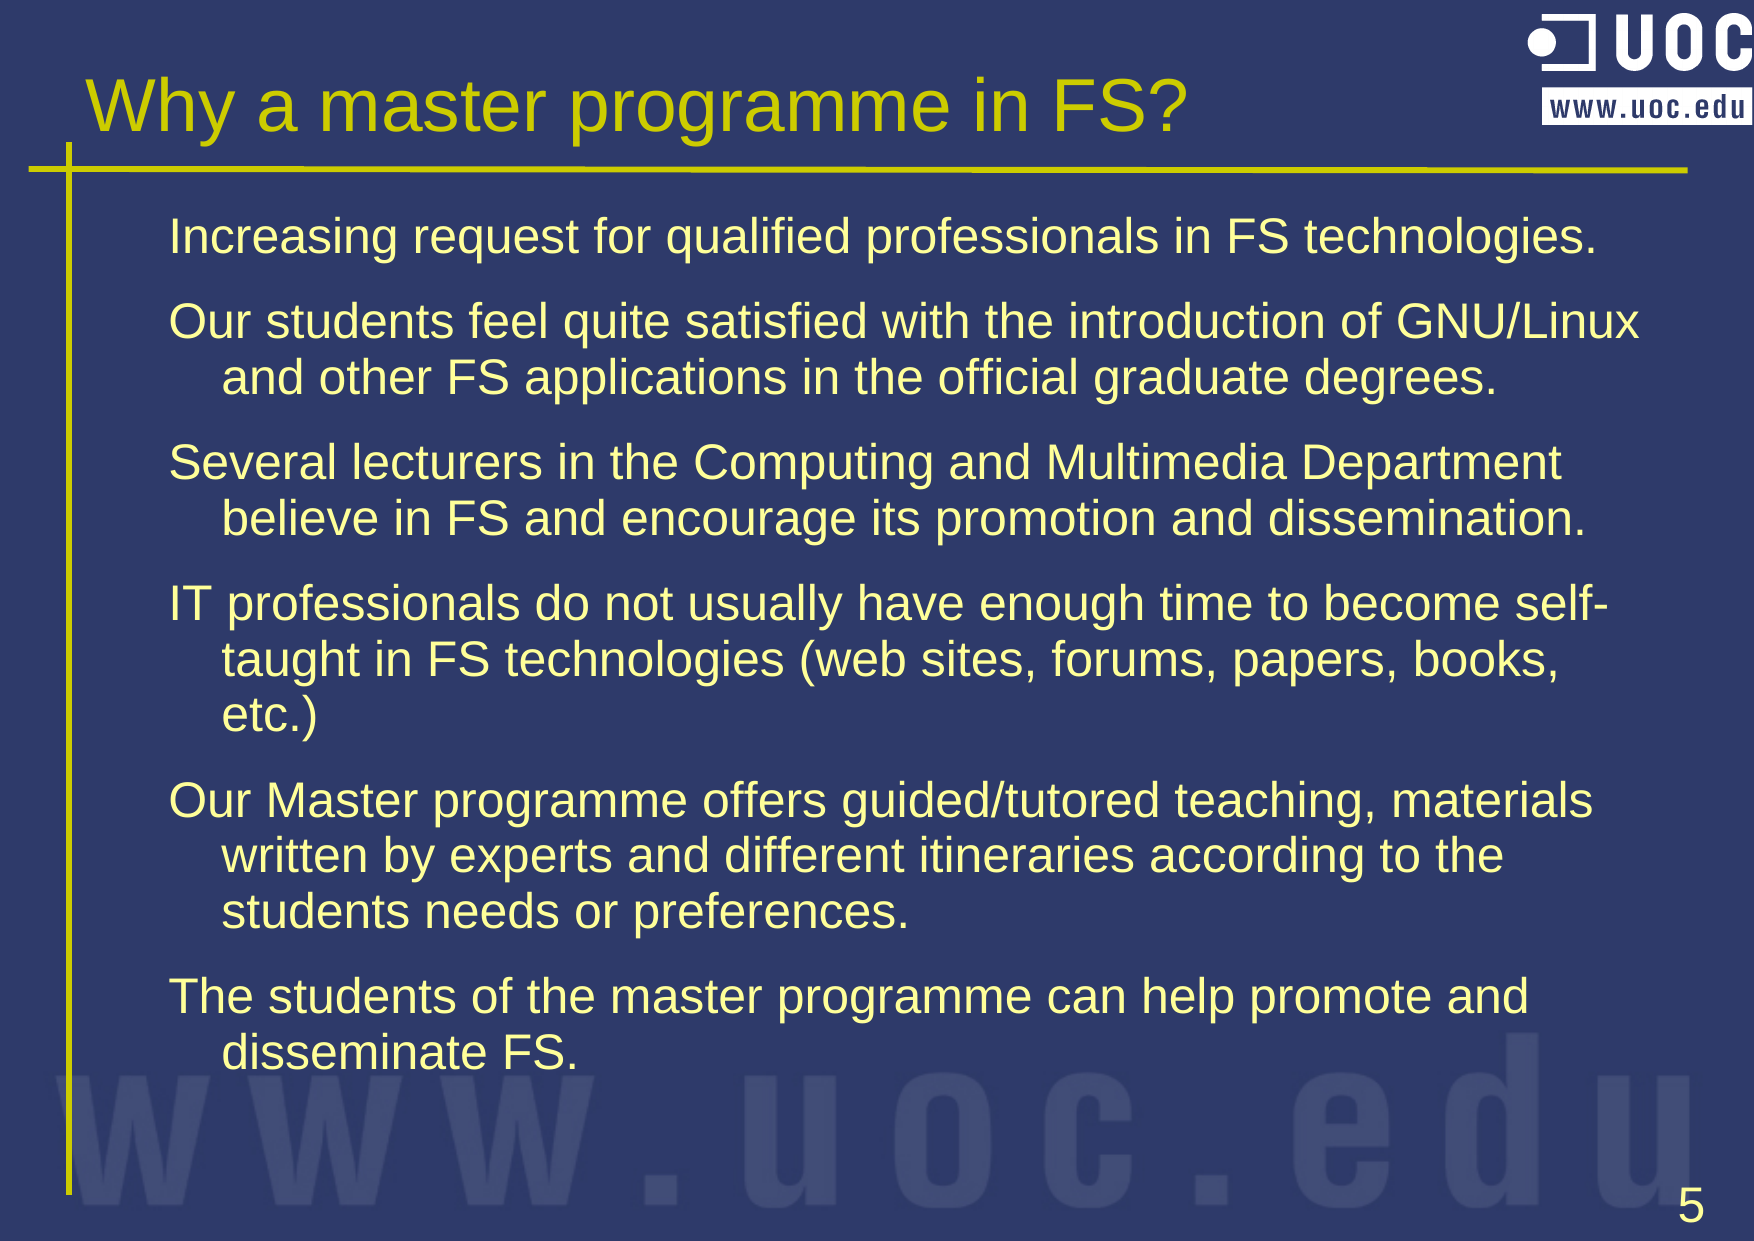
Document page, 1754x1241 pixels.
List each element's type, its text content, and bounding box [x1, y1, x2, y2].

list Increasing request for qualified professionals in FS technologies. Our students feel quite satisfied with the introduction of GNU/Linux and other FS applications in the official graduate degrees. Several lecturers in the Computing and Multimedia Department believe in FS and encourage its promotion and dissemination. IT professionals do not usually have enough time to become self-taught in FS technologies (web sites, forums, papers, books, etc.) Our Master programme offers guided/tutored teaching, materials written by experts and different itineraries according to the students needs or preferences. The students of the master programme can help promote and disseminate FS. [150, 207, 1657, 1137]
text_box Why a master programme in FS? [85, 63, 1194, 151]
text_box <número> [1677, 1177, 1754, 1234]
picture [0, 0, 1754, 1241]
